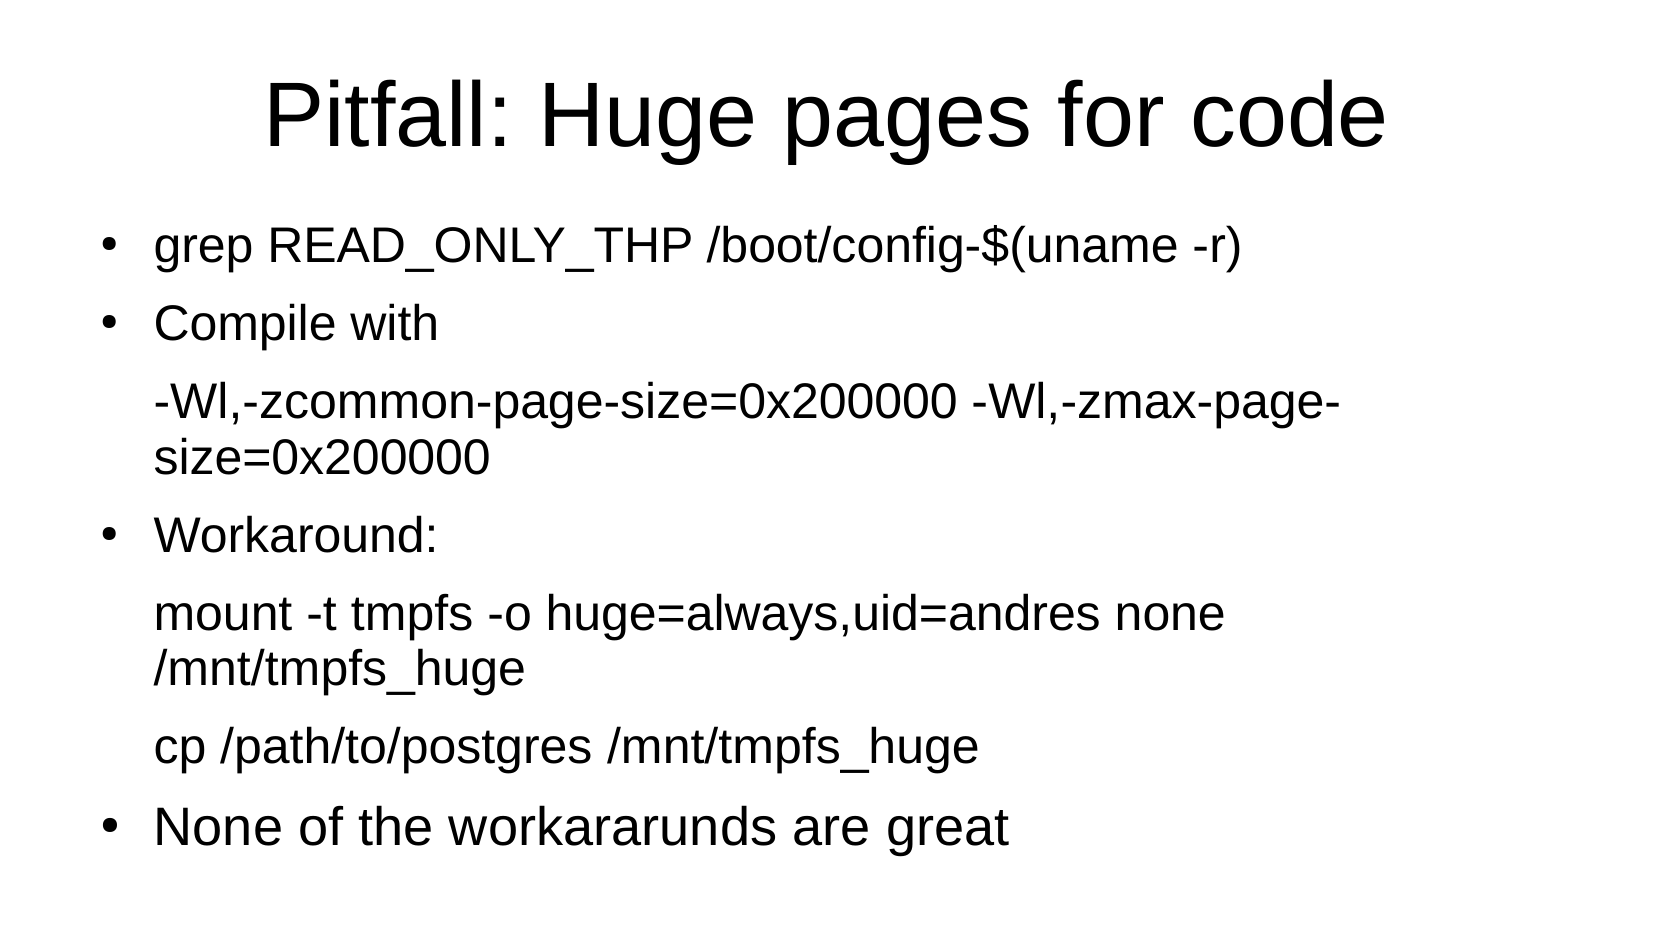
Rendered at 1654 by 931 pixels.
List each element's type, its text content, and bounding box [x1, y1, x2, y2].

list grep READ_ONLY_THP /boot/config-$(uname -r) Compile with -Wl,-zcommon-page-size=0x200000 -Wl,-zmax-page-size=0x200000 Workaround: mount -t tmpfs -o huge=always,uid=andres none /mnt/tmpfs_huge cp /path/to/postgres /mnt/tmpfs_huge None of the workararunds are great [82, 217, 1571, 901]
title Pitfall: Huge pages for code [82, 37, 1571, 193]
